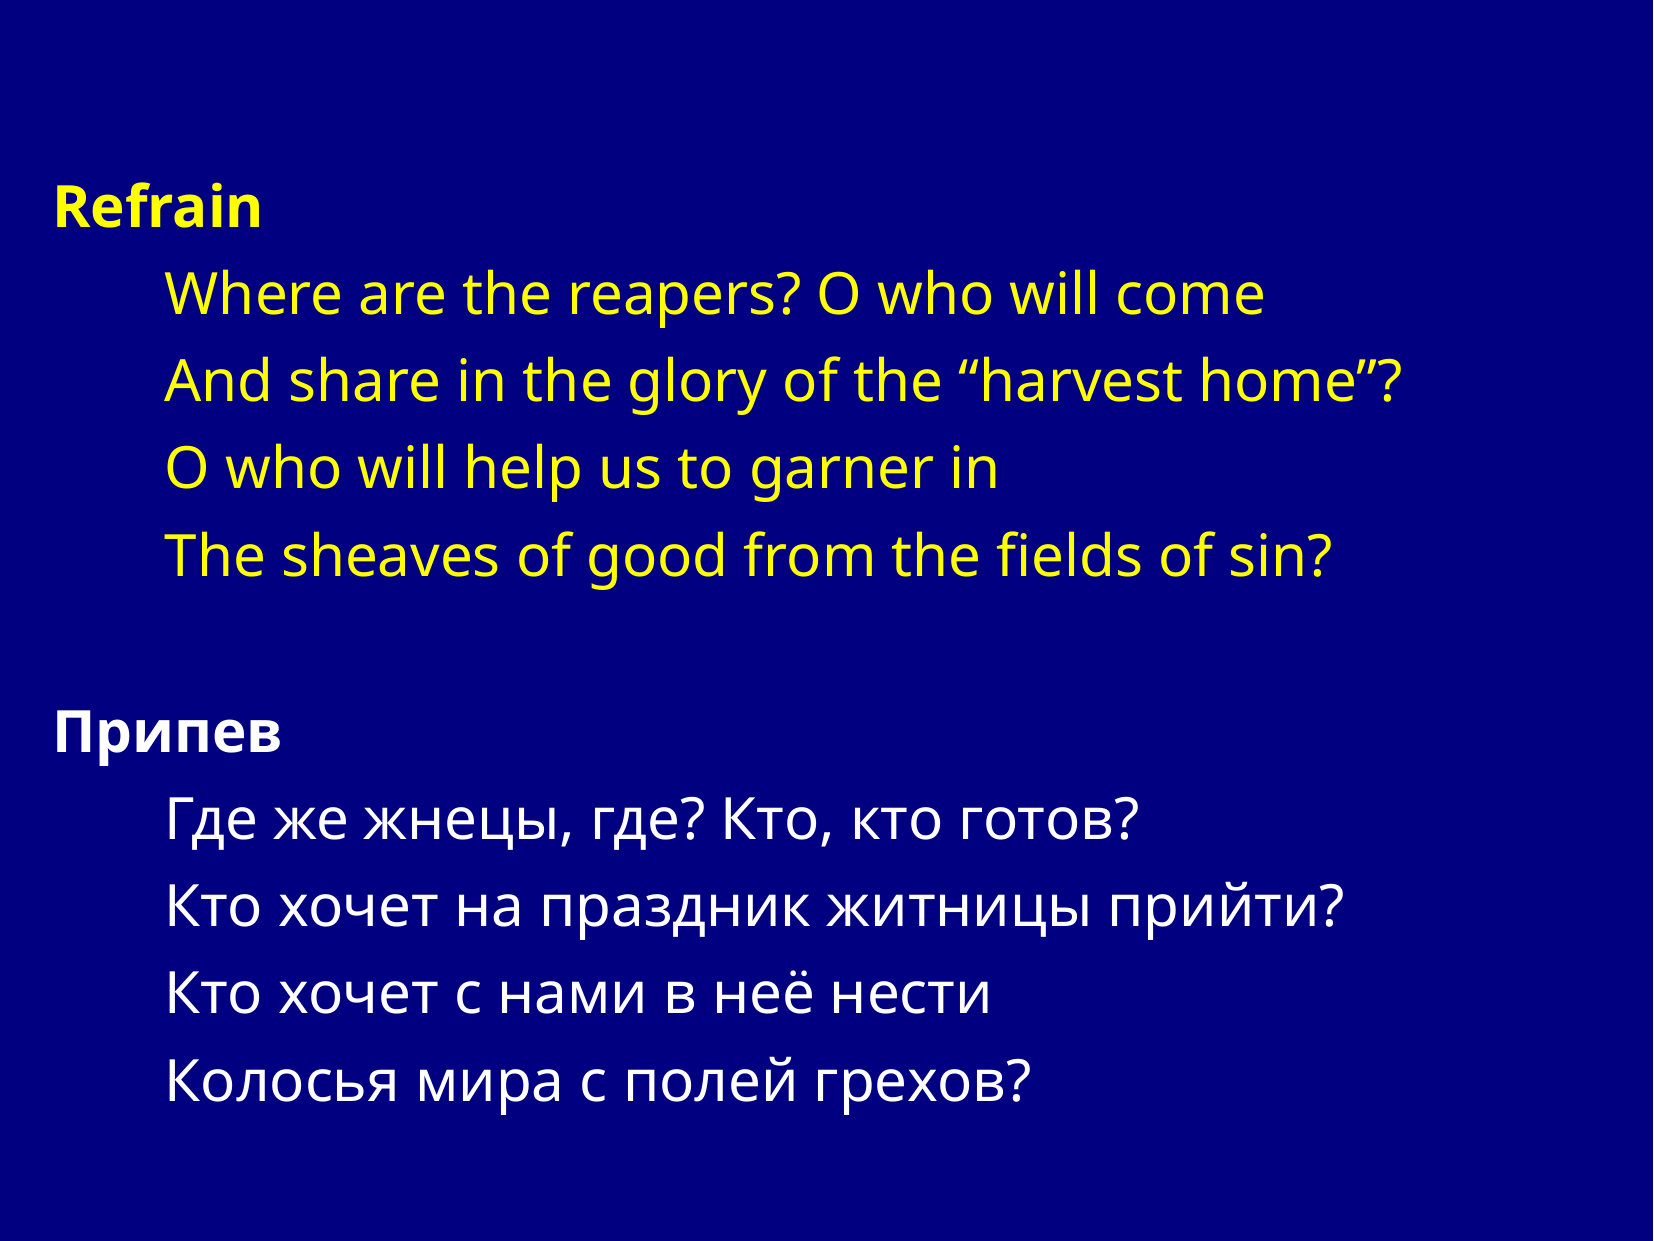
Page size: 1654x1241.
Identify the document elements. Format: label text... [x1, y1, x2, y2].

text_box Припев Где же жнецы, где? Кто, кто готов? Кто хочет на праздник житницы прийти? Кто хочет с нами в неё нести Колосья мира с полей грехов? [37, 675, 1576, 1163]
text_box Refrain Where are the reapers? O who will come And share in the glory of the “harvest home”? O who will help us to garner in The sheaves of good from the fields of sin? [37, 150, 1653, 638]
